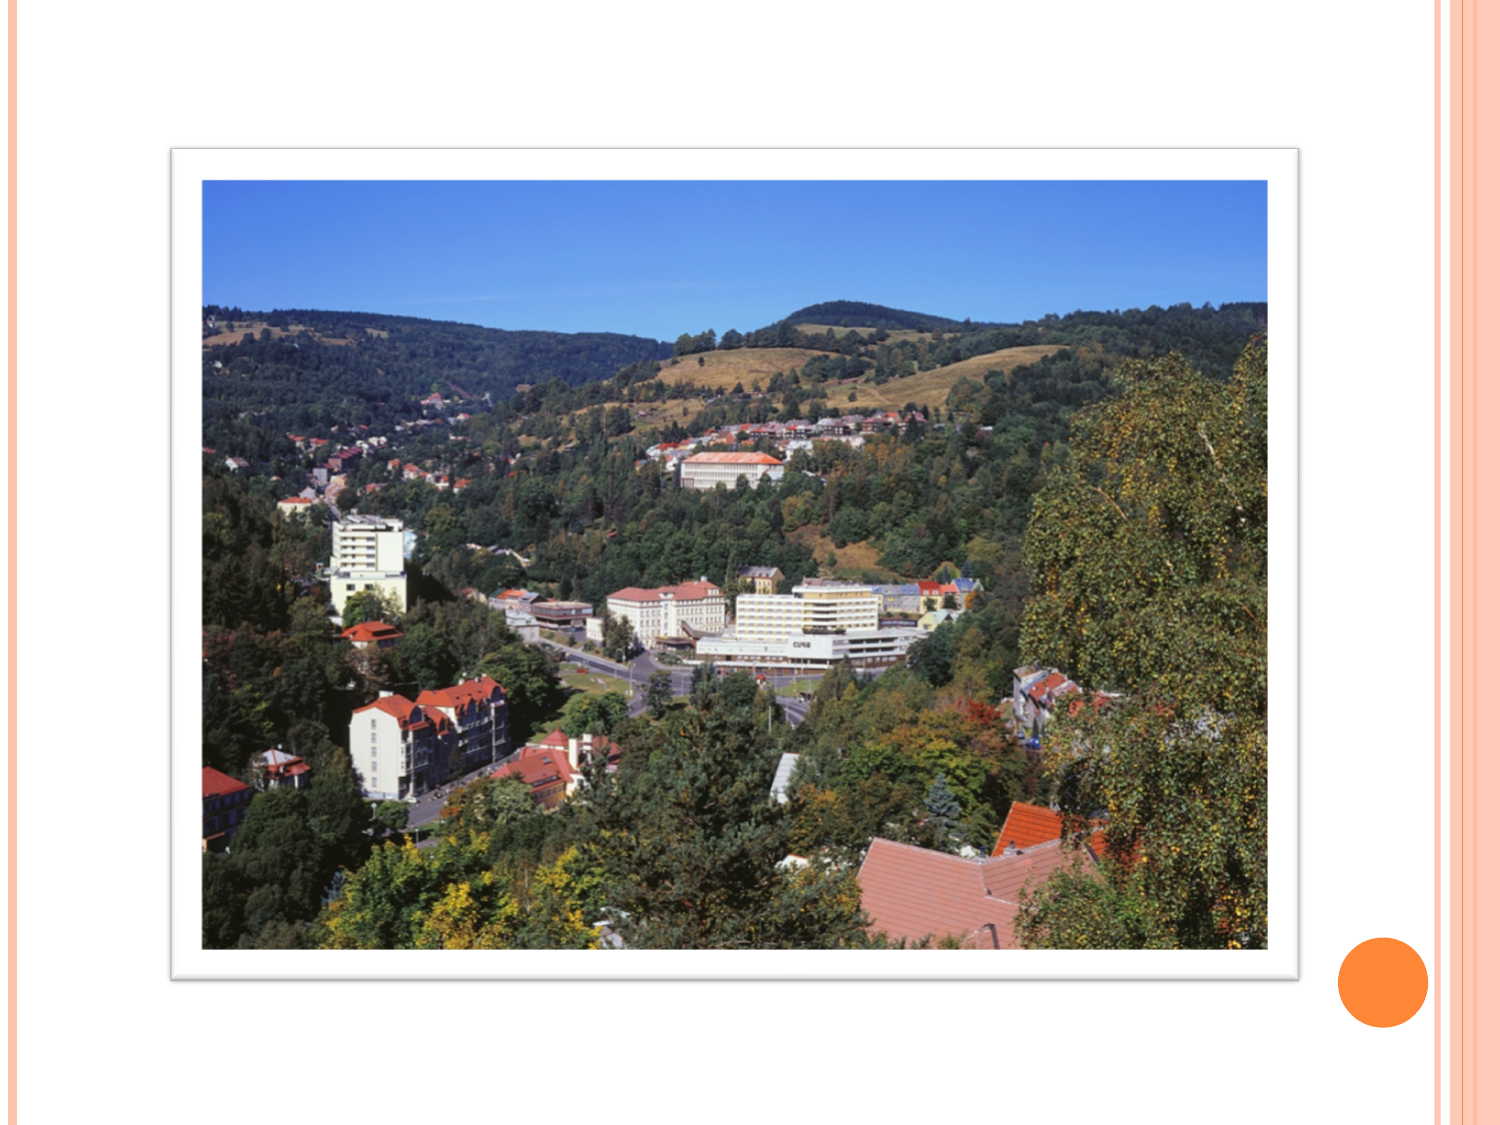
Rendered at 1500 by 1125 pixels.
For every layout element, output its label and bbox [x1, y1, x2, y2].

picture [161, 139, 1309, 991]
